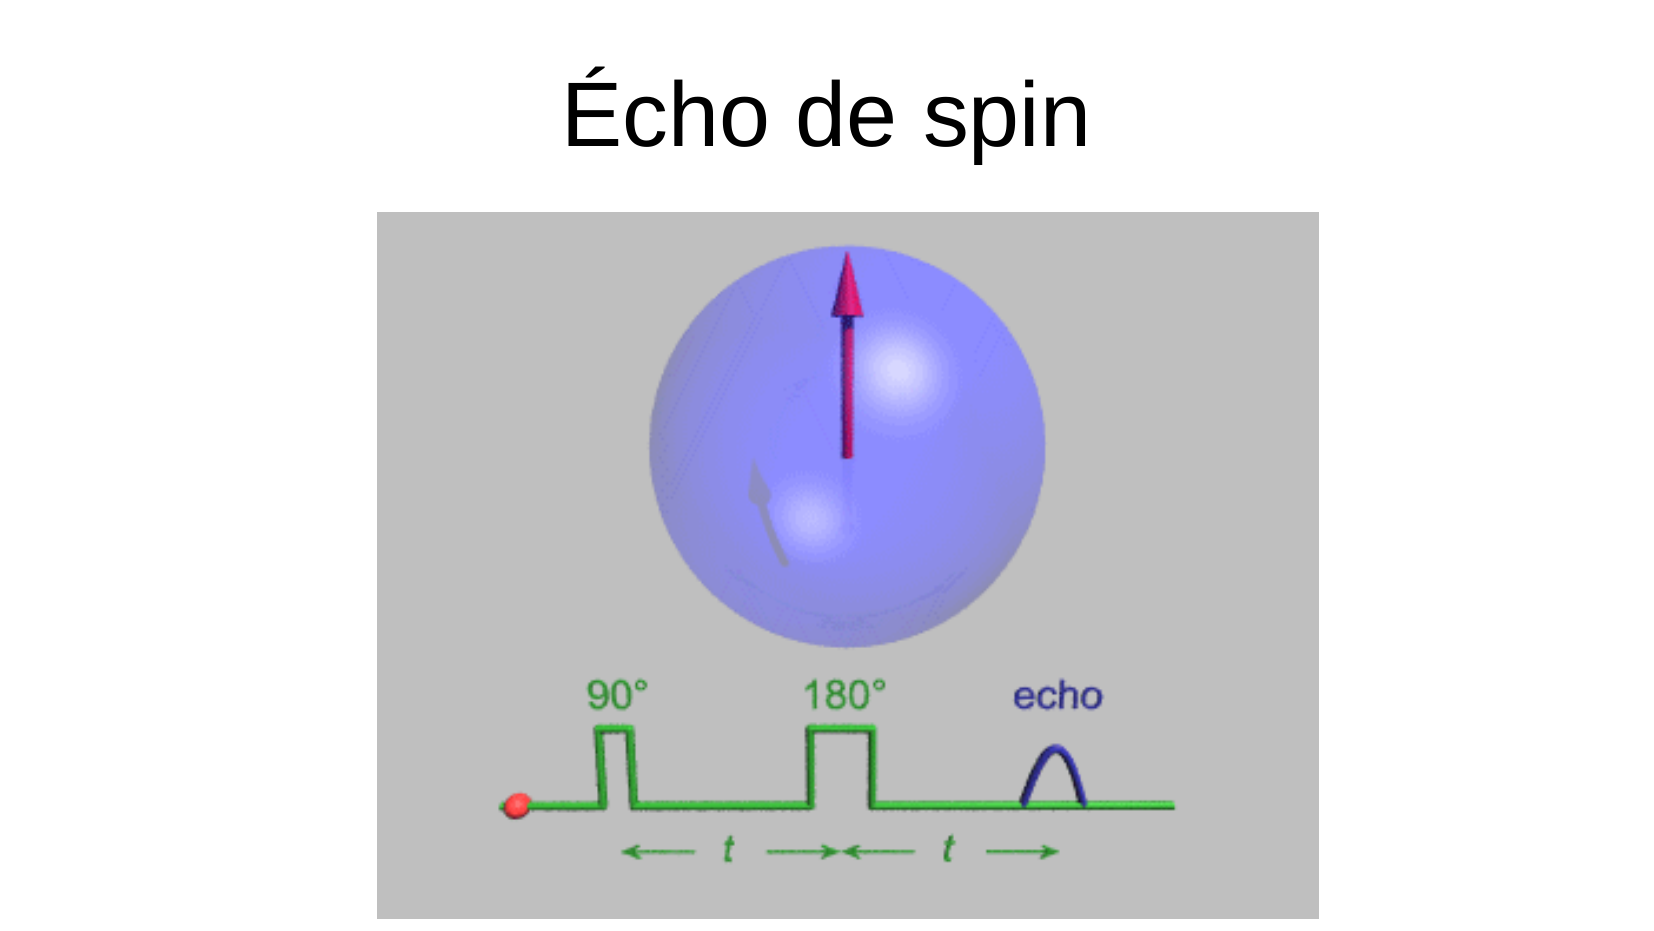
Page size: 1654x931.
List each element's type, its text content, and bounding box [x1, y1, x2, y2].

title Écho de spin [82, 37, 1571, 193]
picture [377, 212, 1319, 919]
